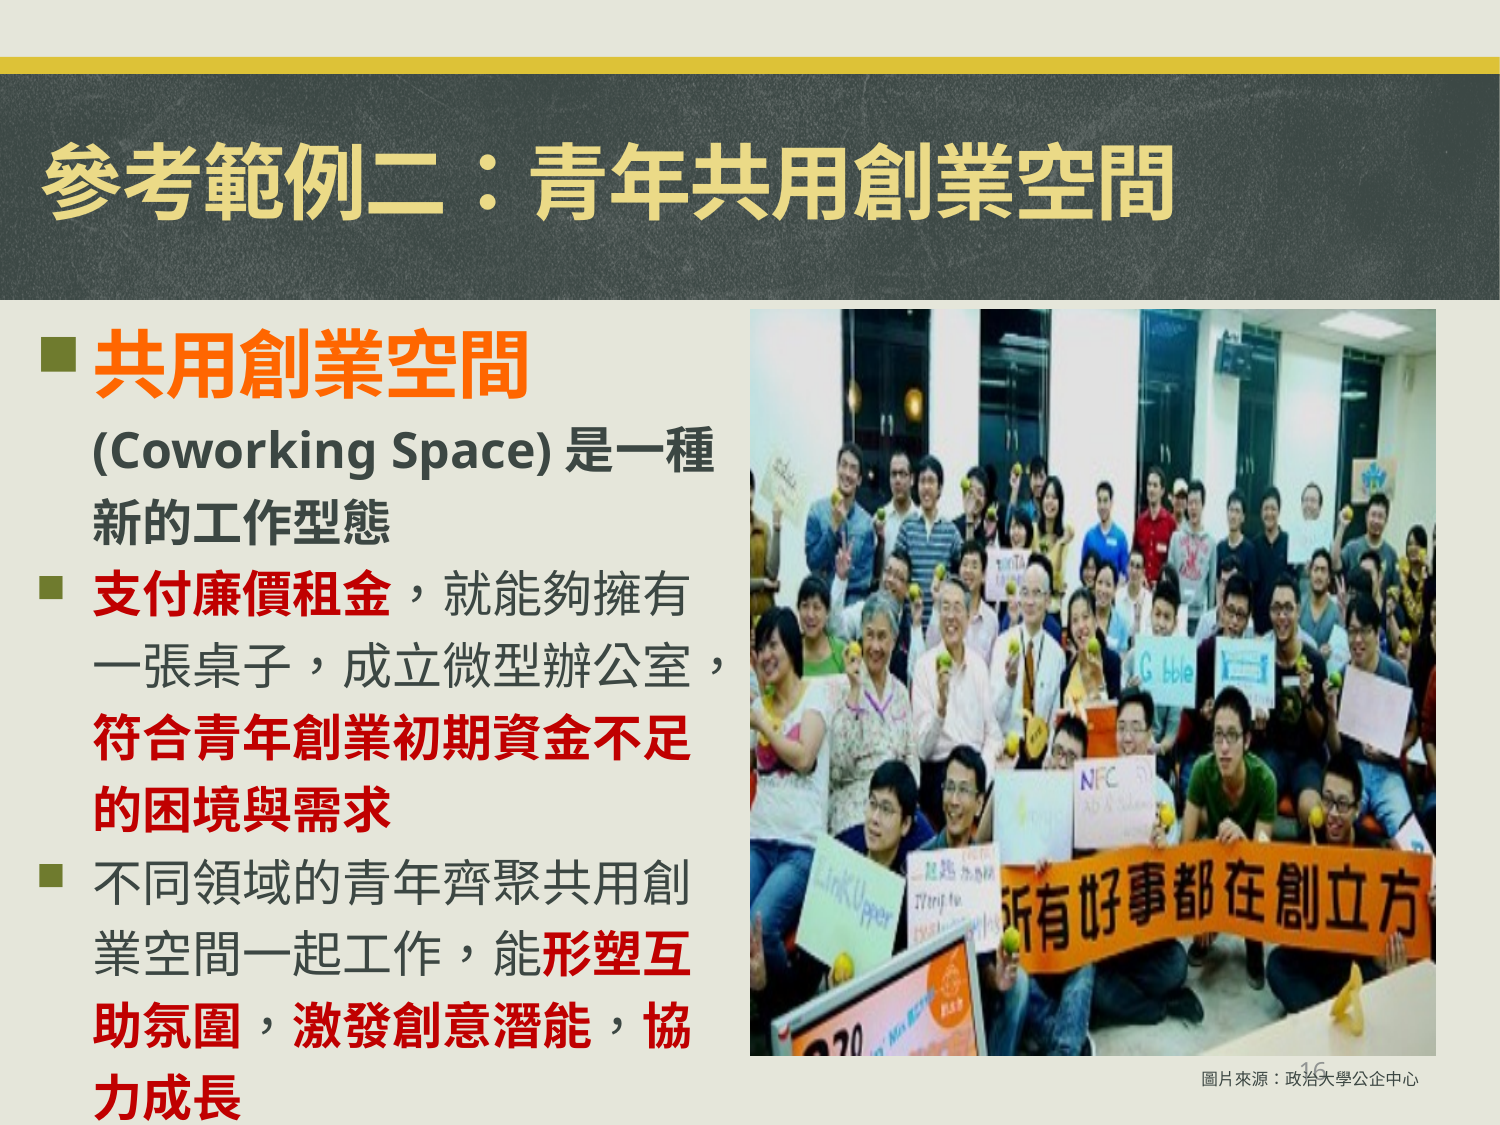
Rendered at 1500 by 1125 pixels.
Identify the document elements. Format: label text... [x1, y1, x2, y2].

text_box 共用創業空間(Coworking Space)是一種新的工作型態 支付廉價租金，就能夠擁有一張桌子，成立微型辦公室，符合青年創業初期資金不足的困境與需求 不同領域的青年齊聚共用創業空間一起工作，能形塑互助氛圍，激發創意潛能，協力成長 [21, 291, 734, 1125]
picture [0, 74, 1500, 300]
picture [750, 309, 1436, 1056]
text_box 圖片來源：政治大學公企中心 [1186, 1061, 1435, 1097]
slide_number <編號> [1099, 1056, 1343, 1103]
text_box 參考範例二：青年共用創業空間 [25, 94, 1276, 266]
